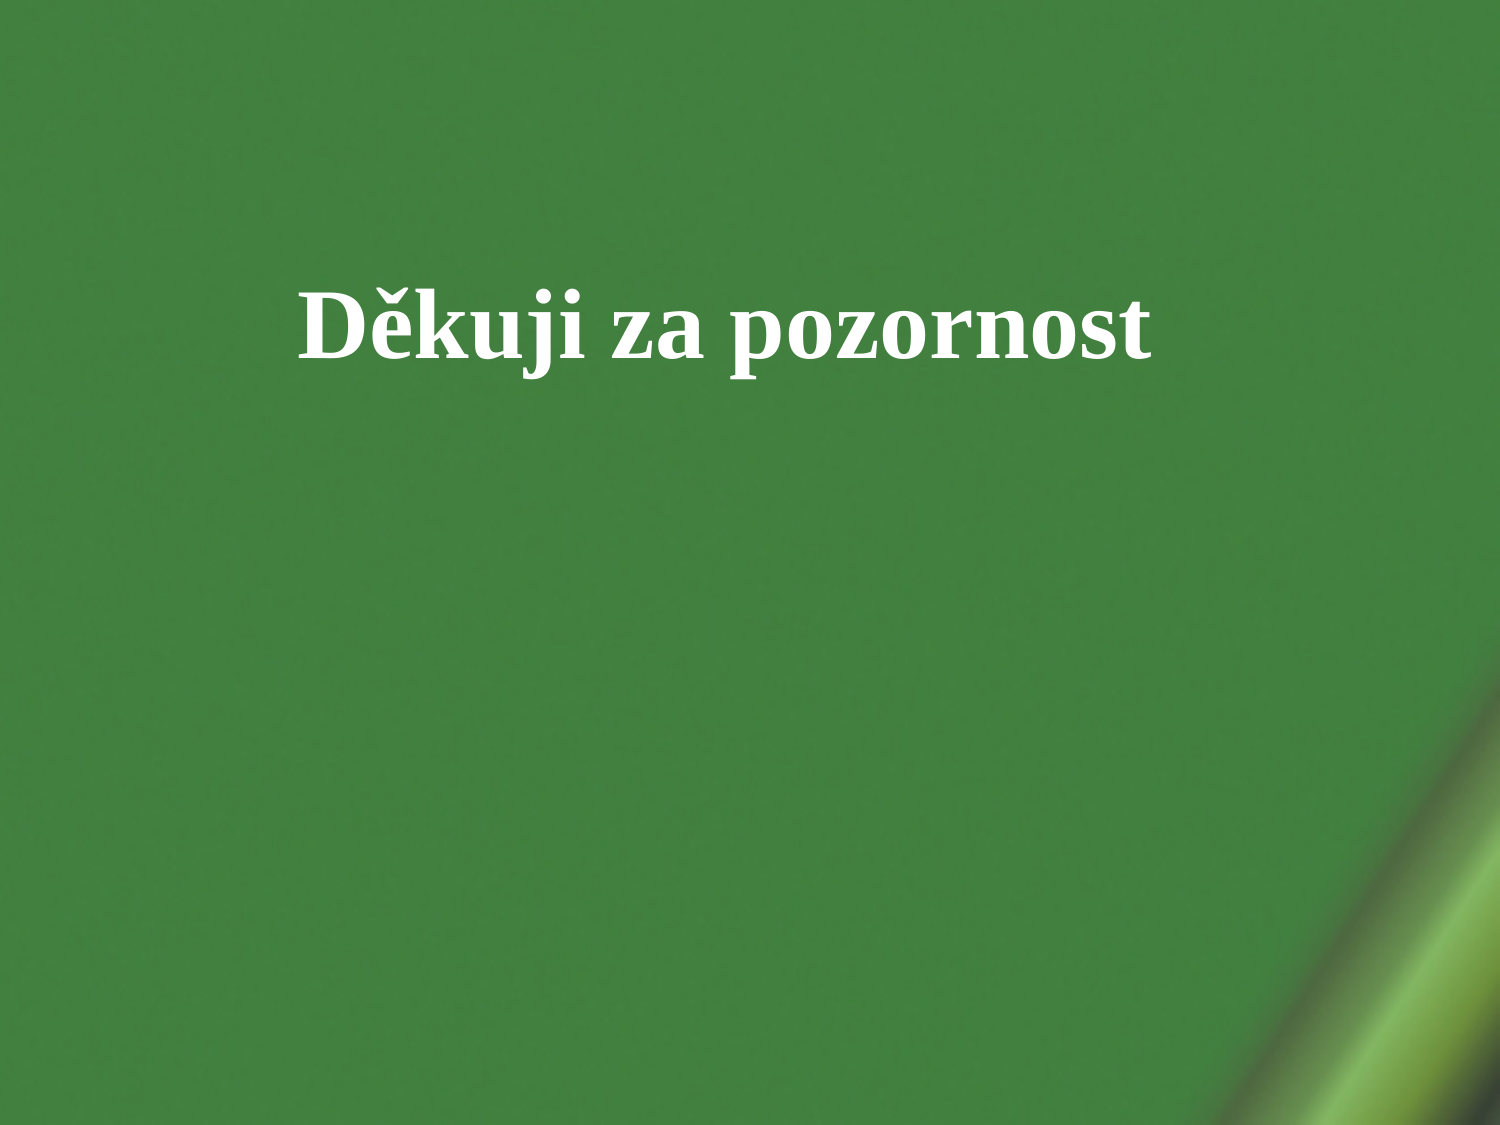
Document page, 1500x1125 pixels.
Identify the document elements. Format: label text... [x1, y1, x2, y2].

title Děkuji za pozornost [224, 249, 1225, 401]
picture [0, 0, 1500, 1125]
